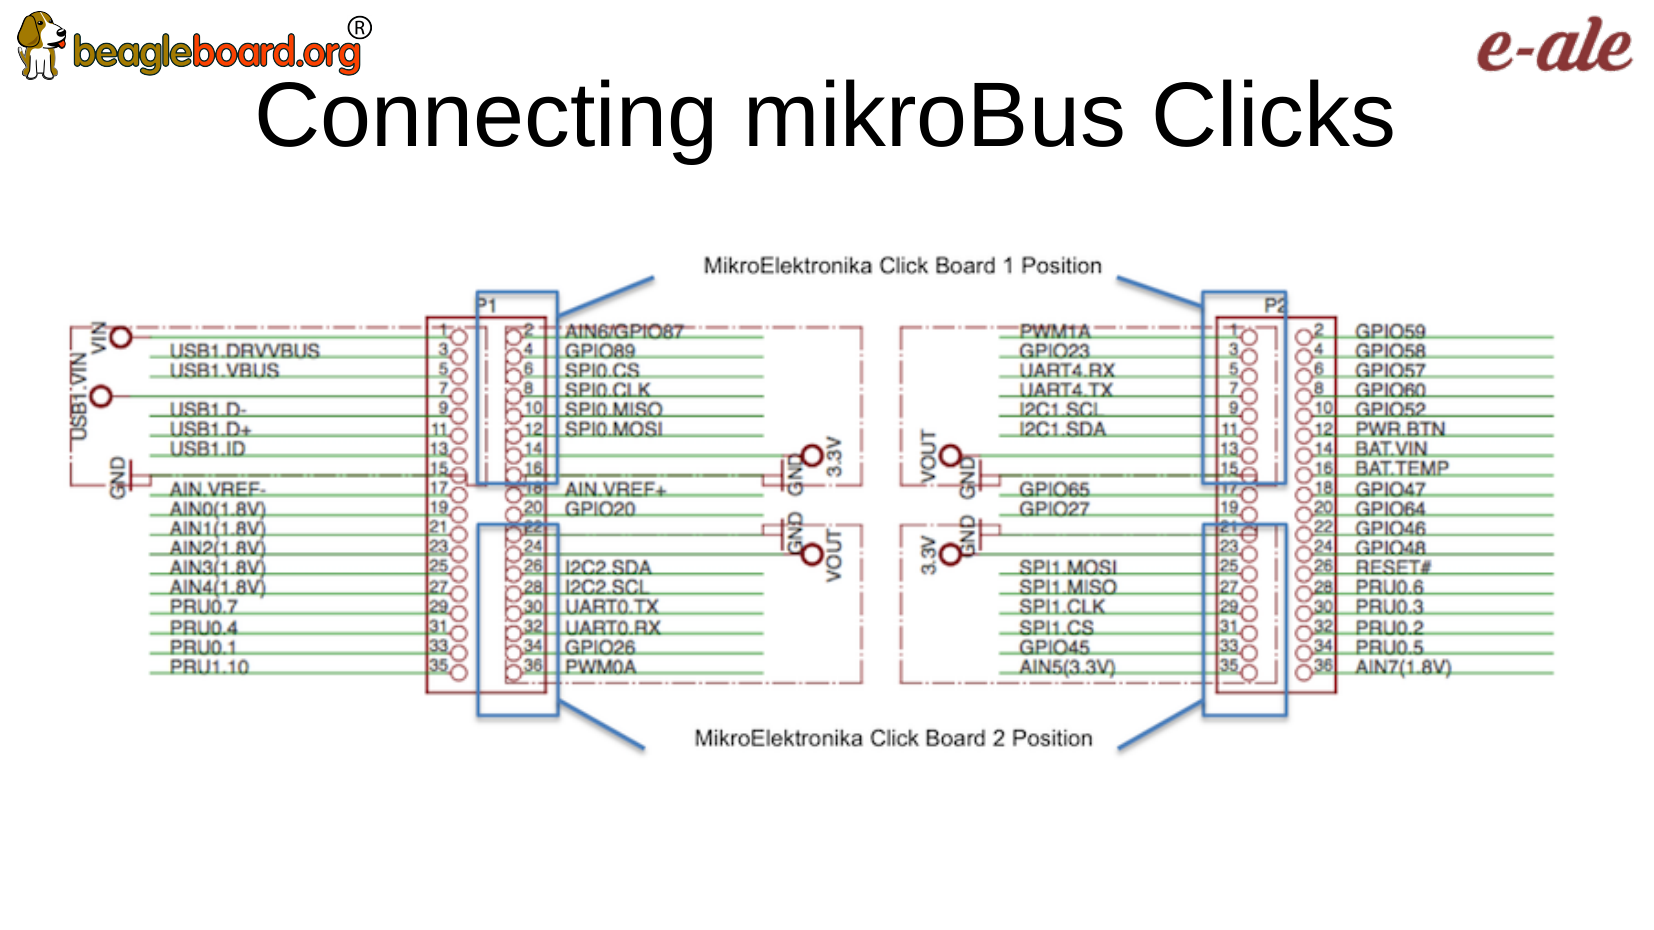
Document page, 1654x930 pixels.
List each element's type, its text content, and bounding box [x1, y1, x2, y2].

picture [1475, 14, 1636, 74]
picture [0, 242, 1644, 765]
title Connecting mikroBus Clicks [82, 37, 1571, 193]
picture [17, 11, 372, 80]
